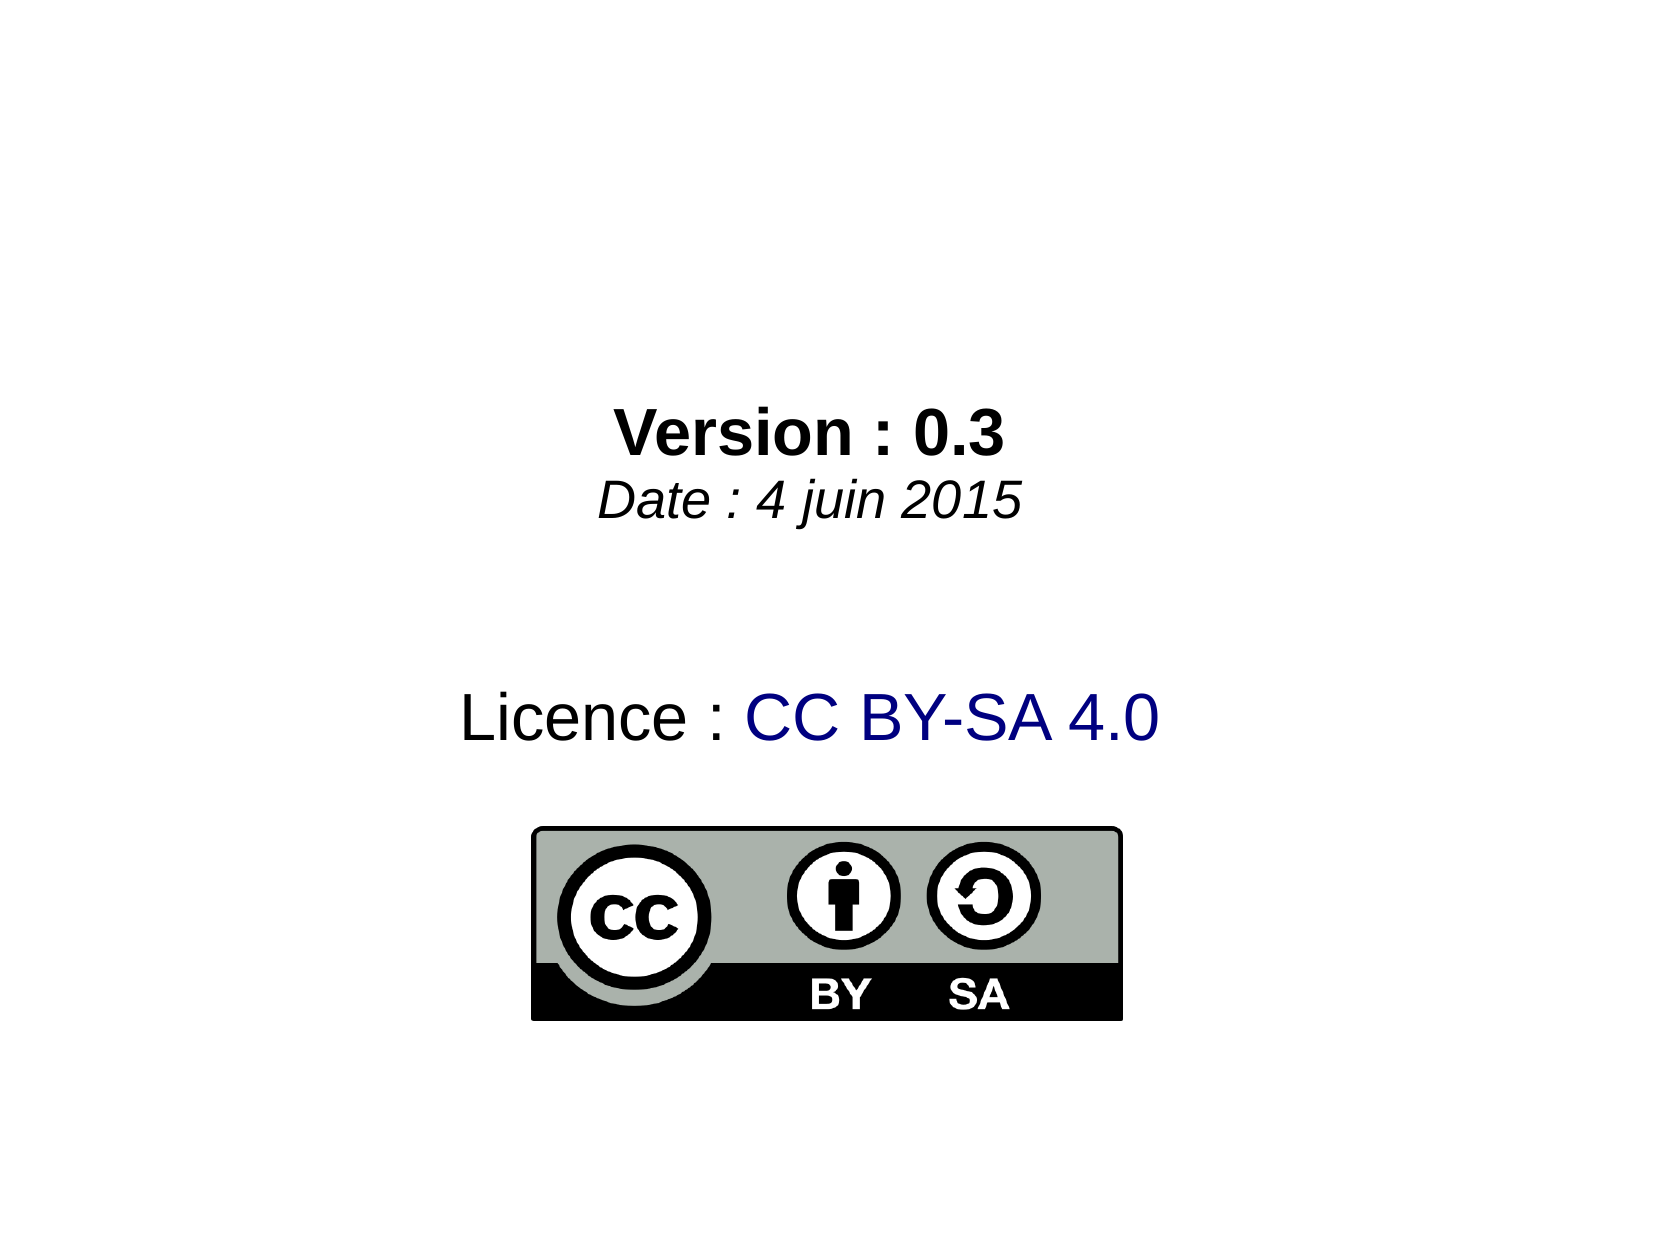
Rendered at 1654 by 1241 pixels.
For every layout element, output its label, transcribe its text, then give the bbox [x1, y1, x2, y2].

picture [531, 826, 1123, 1021]
subtitle Version : 0.3 Date : 4 juin 2015 Licence : CC BY-SA 4.0 [82, 290, 1538, 1010]
